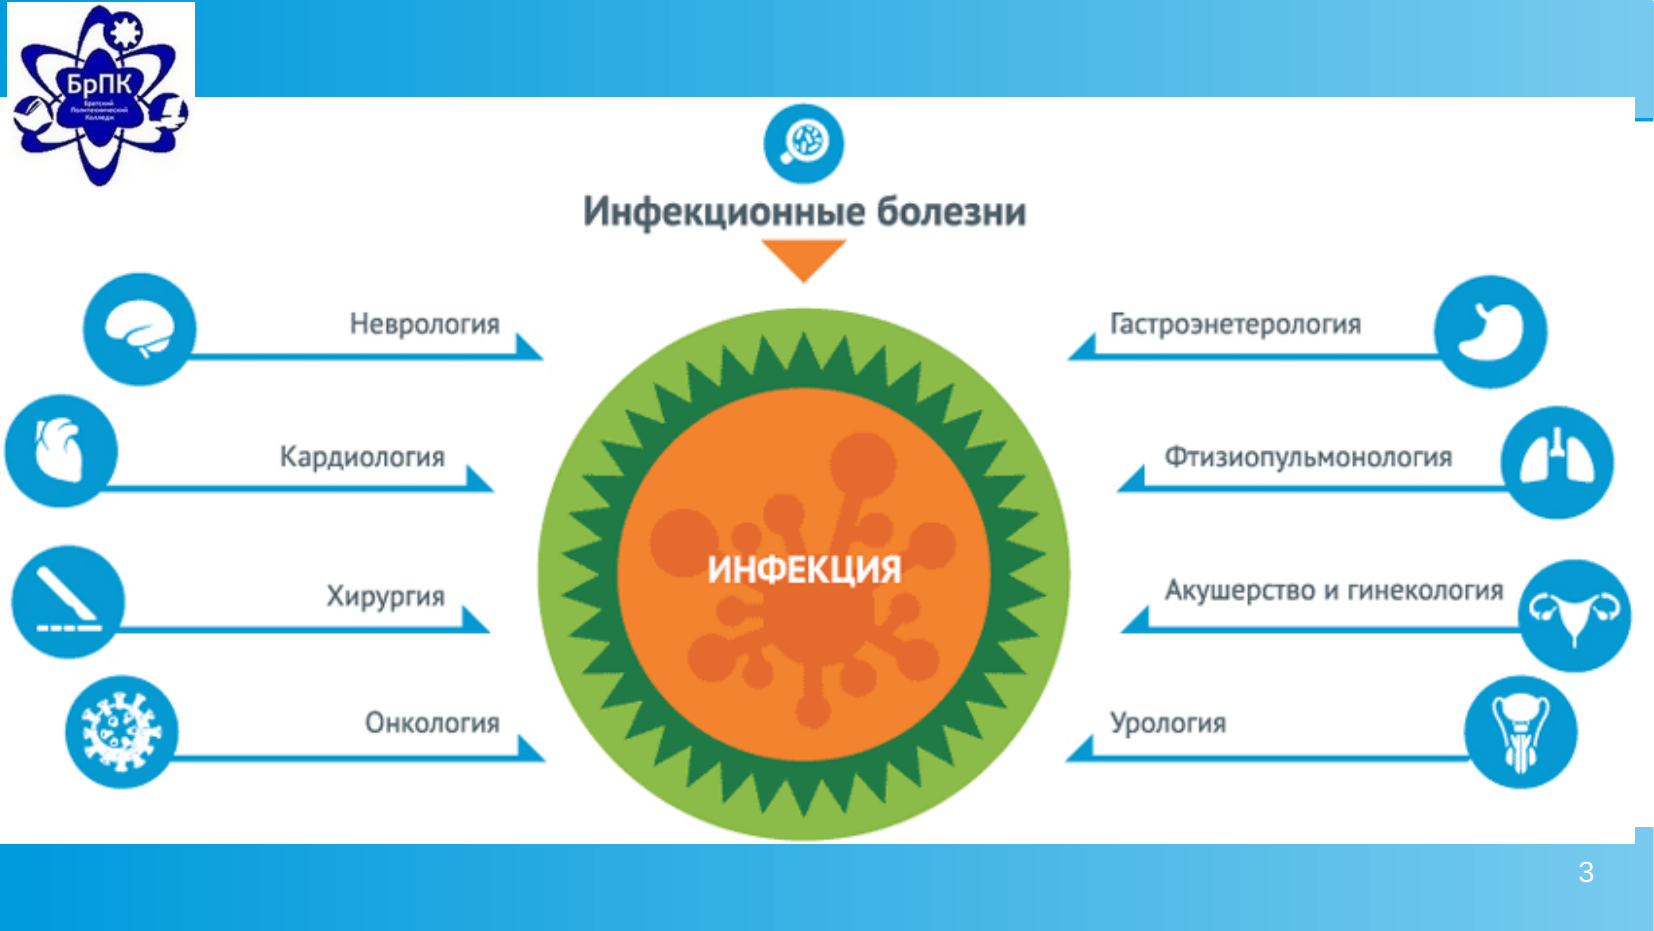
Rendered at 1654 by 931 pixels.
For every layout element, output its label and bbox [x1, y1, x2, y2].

picture [0, 3, 1635, 844]
